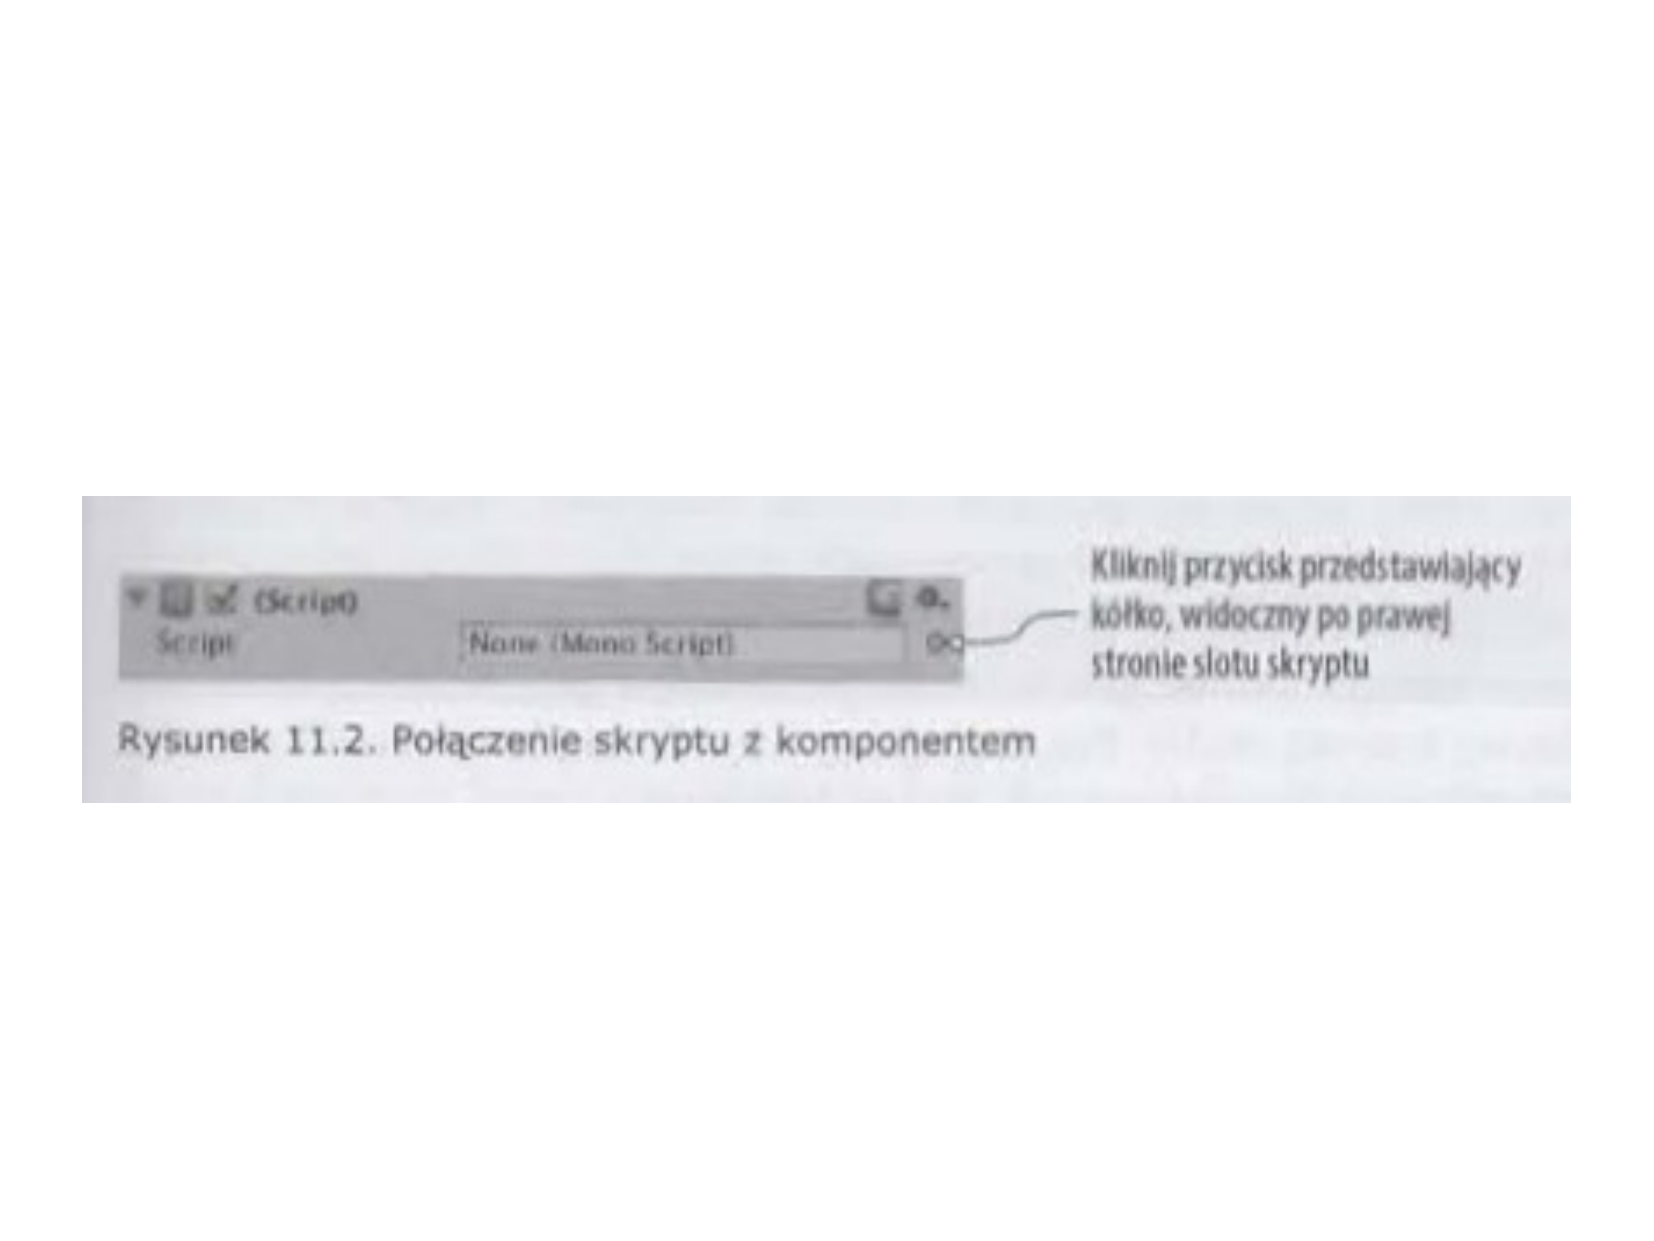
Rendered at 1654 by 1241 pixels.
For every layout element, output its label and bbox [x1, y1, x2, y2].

picture [82, 496, 1571, 803]
